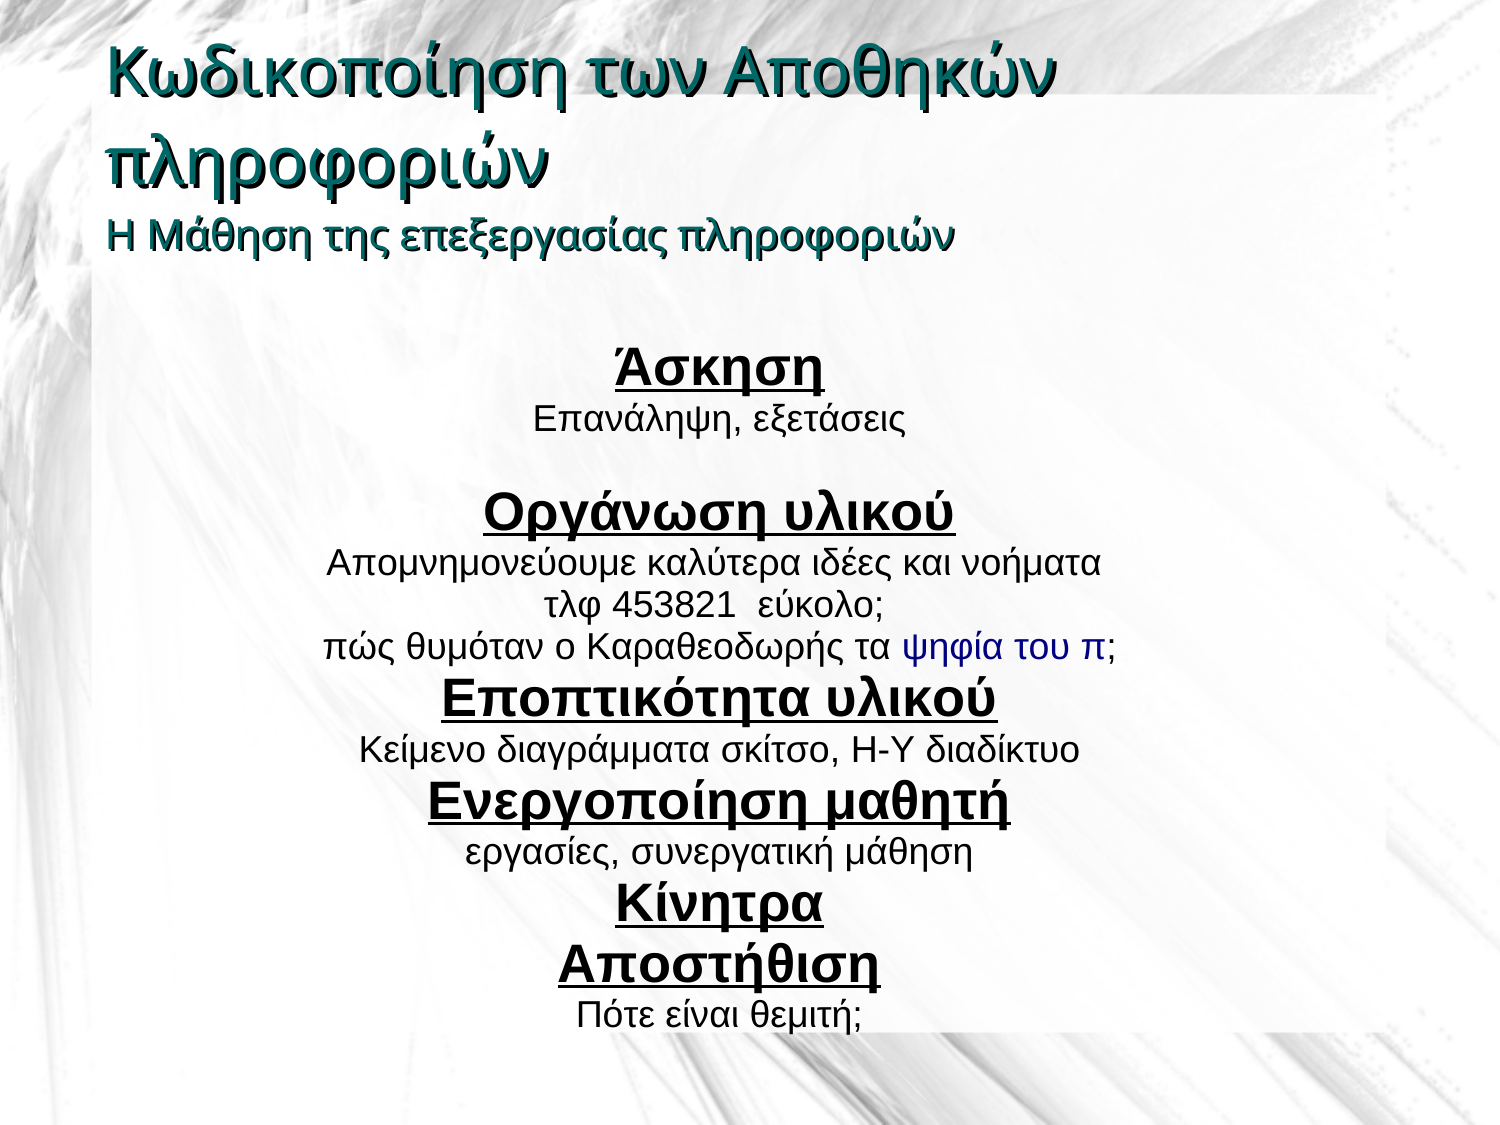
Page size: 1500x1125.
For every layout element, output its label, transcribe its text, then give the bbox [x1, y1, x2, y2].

subtitle Άσκηση Επανάληψη, εξετάσεις Οργάνωση υλικού Απομνημονεύουμε καλύτερα ιδέες και νοήματα τλφ 453821 εύκολο; πώς θυμόταν ο Καραθεοδωρής τα ψηφία του π; Εποπτικότητα υλικού Κείμενο διαγράμματα σκίτσο, Η-Υ διαδίκτυο Ενεργοποίηση μαθητή εργασίες, συνεργατική μάθηση Κίνητρα Αποστήθιση Πότε είναι θεμιτή; [60, 211, 1379, 1125]
title Κωδικοποίηση των Αποθηκών πληροφοριών Η Mάθηση της επεξεργασίας πληροφοριών [104, 34, 1364, 211]
picture [0, 0, 1500, 1125]
